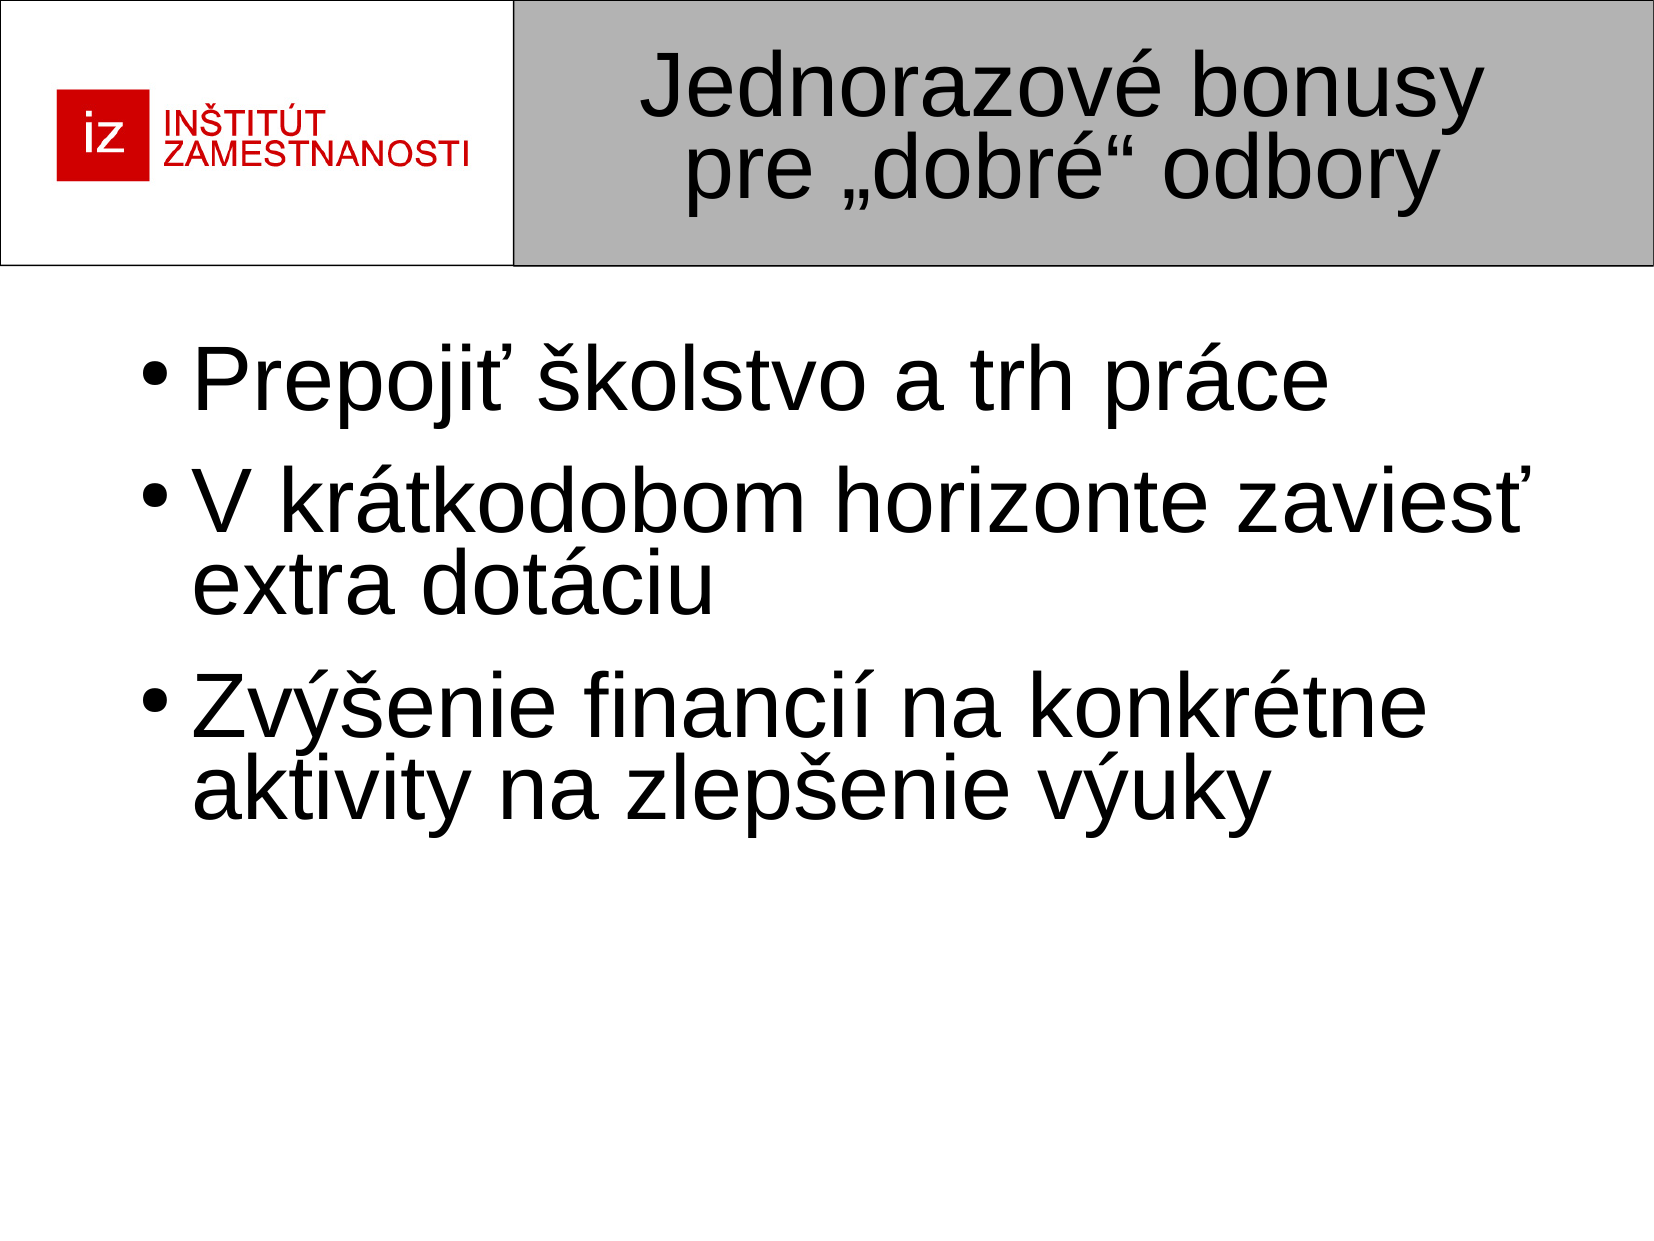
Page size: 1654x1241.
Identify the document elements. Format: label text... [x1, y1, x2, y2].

list Prepojiť školstvo a trh práce V krátkodobom horizonte zaviesť extra dotáciu Zvýšenie financií na konkrétne aktivity na zlepšenie výuky [121, 344, 1533, 1112]
title Jednorazové bonusy pre „dobré“ odbory [561, 37, 1565, 229]
picture [5, 8, 512, 257]
